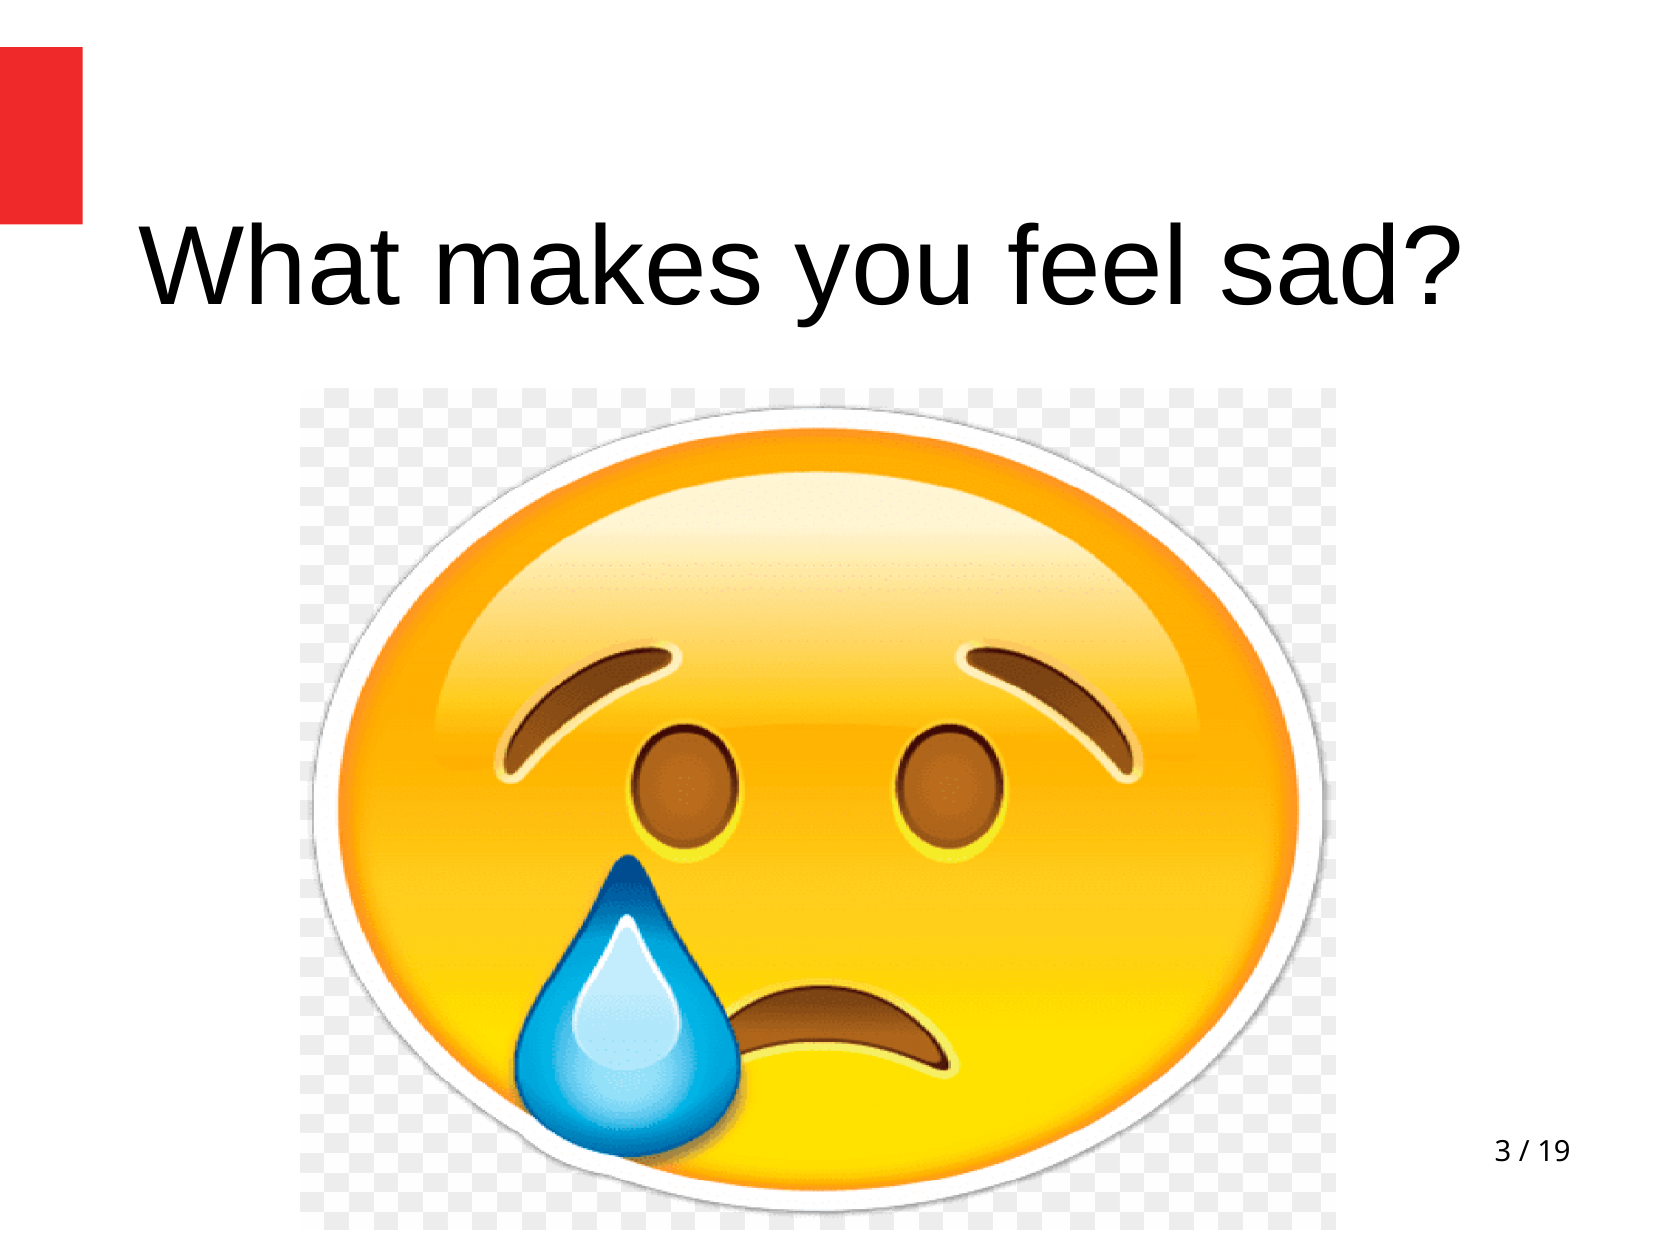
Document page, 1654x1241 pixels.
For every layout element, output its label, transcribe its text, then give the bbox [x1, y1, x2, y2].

picture [300, 388, 1336, 1231]
text_box What makes you feel sad? [124, 195, 1561, 336]
